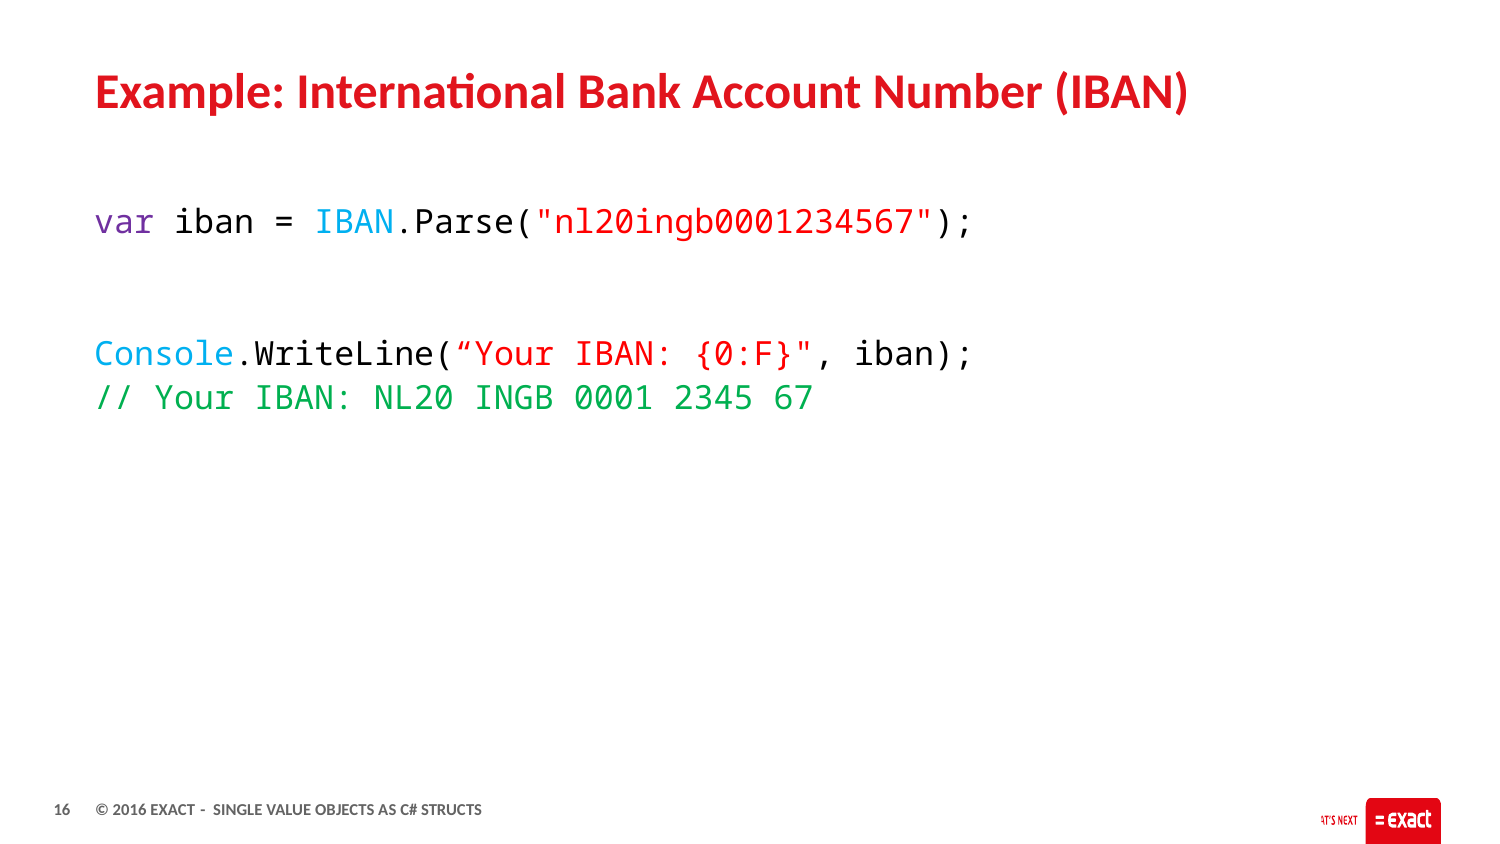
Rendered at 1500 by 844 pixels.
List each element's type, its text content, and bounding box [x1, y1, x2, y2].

text_box - Single Value Objects as C# structs [185, 786, 826, 832]
list var iban = IBAN.Parse("nl20ingb0001234567"); Console.WriteLine(“Your IBAN: {0:F}", iban); // Your IBAN: NL20 INGB 0001 2345 67 [79, 196, 1421, 754]
title Example: International Bank Account Number (IBAN) [79, 62, 1421, 128]
text_box [38, 786, 96, 832]
